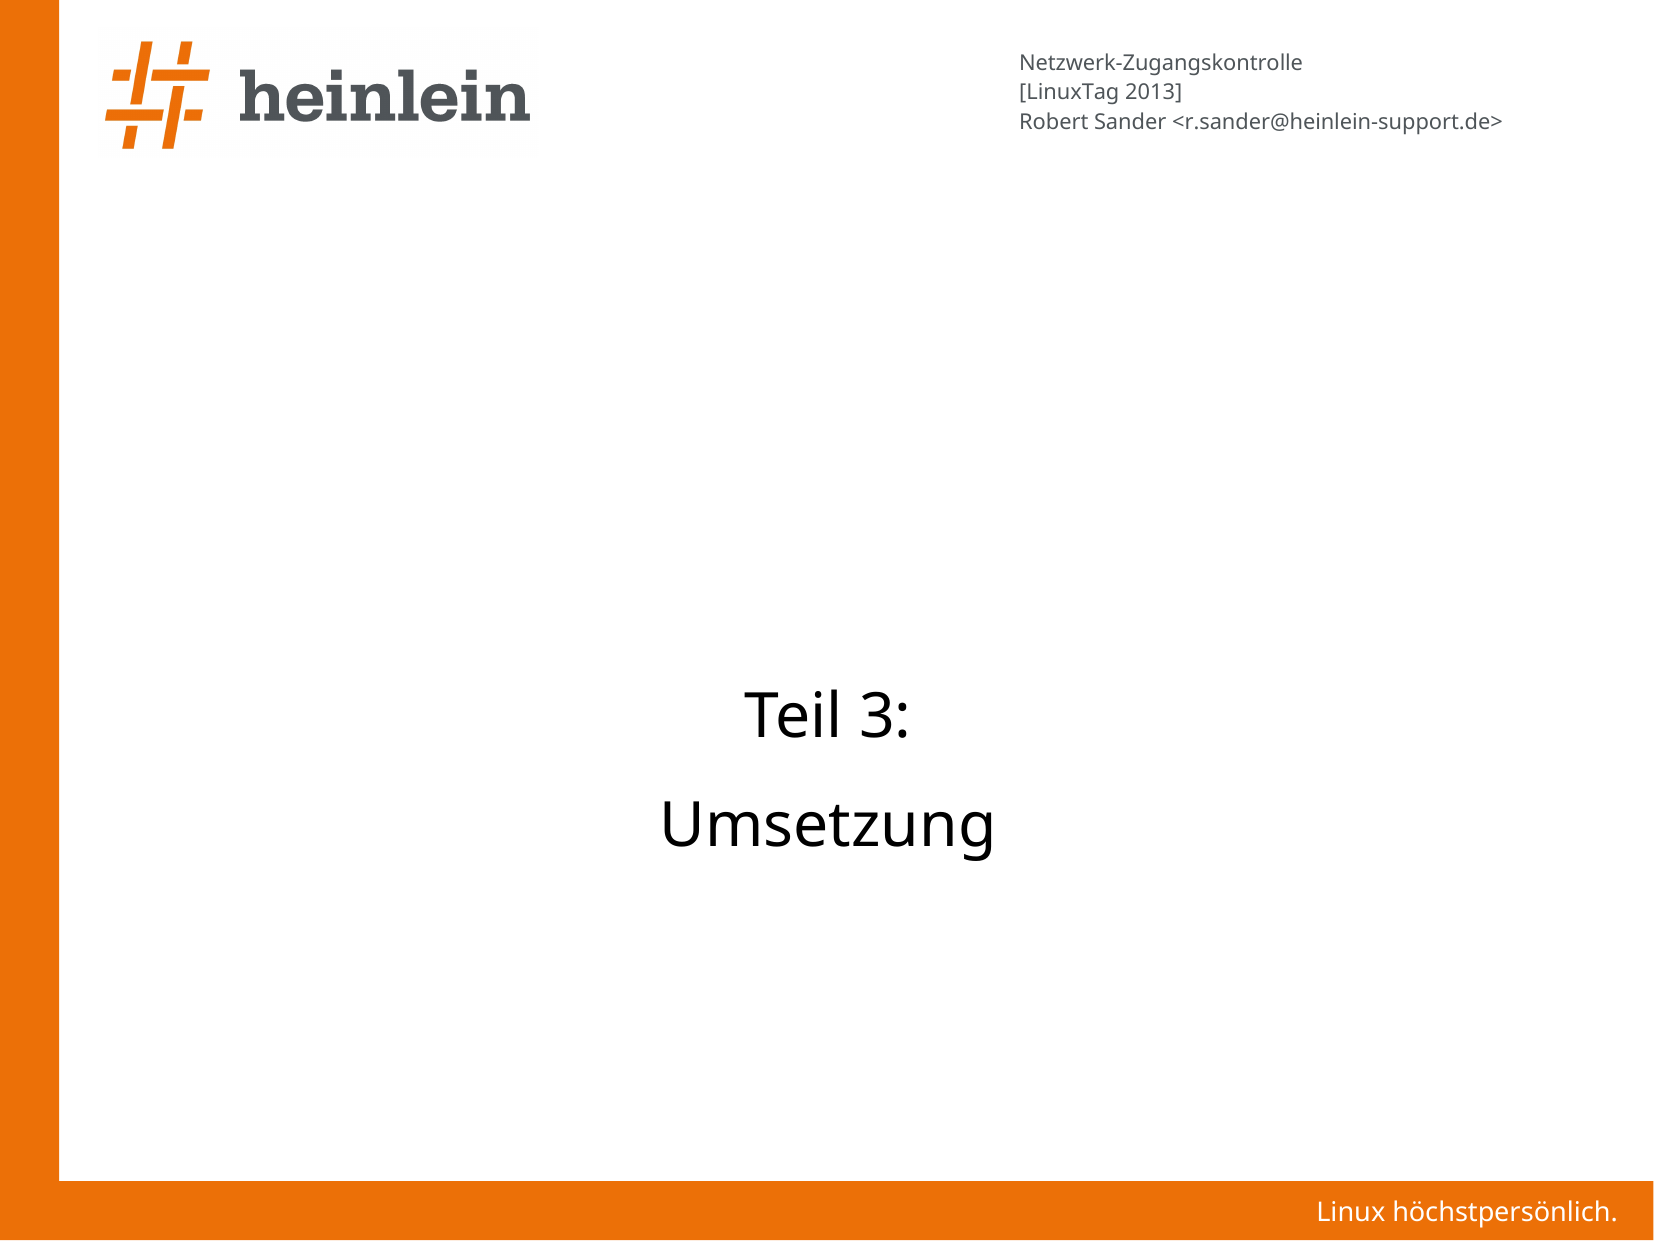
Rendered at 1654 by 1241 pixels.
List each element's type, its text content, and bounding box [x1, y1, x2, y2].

picture [98, 27, 539, 158]
list Teil 3: Umsetzung [119, 472, 1538, 1063]
